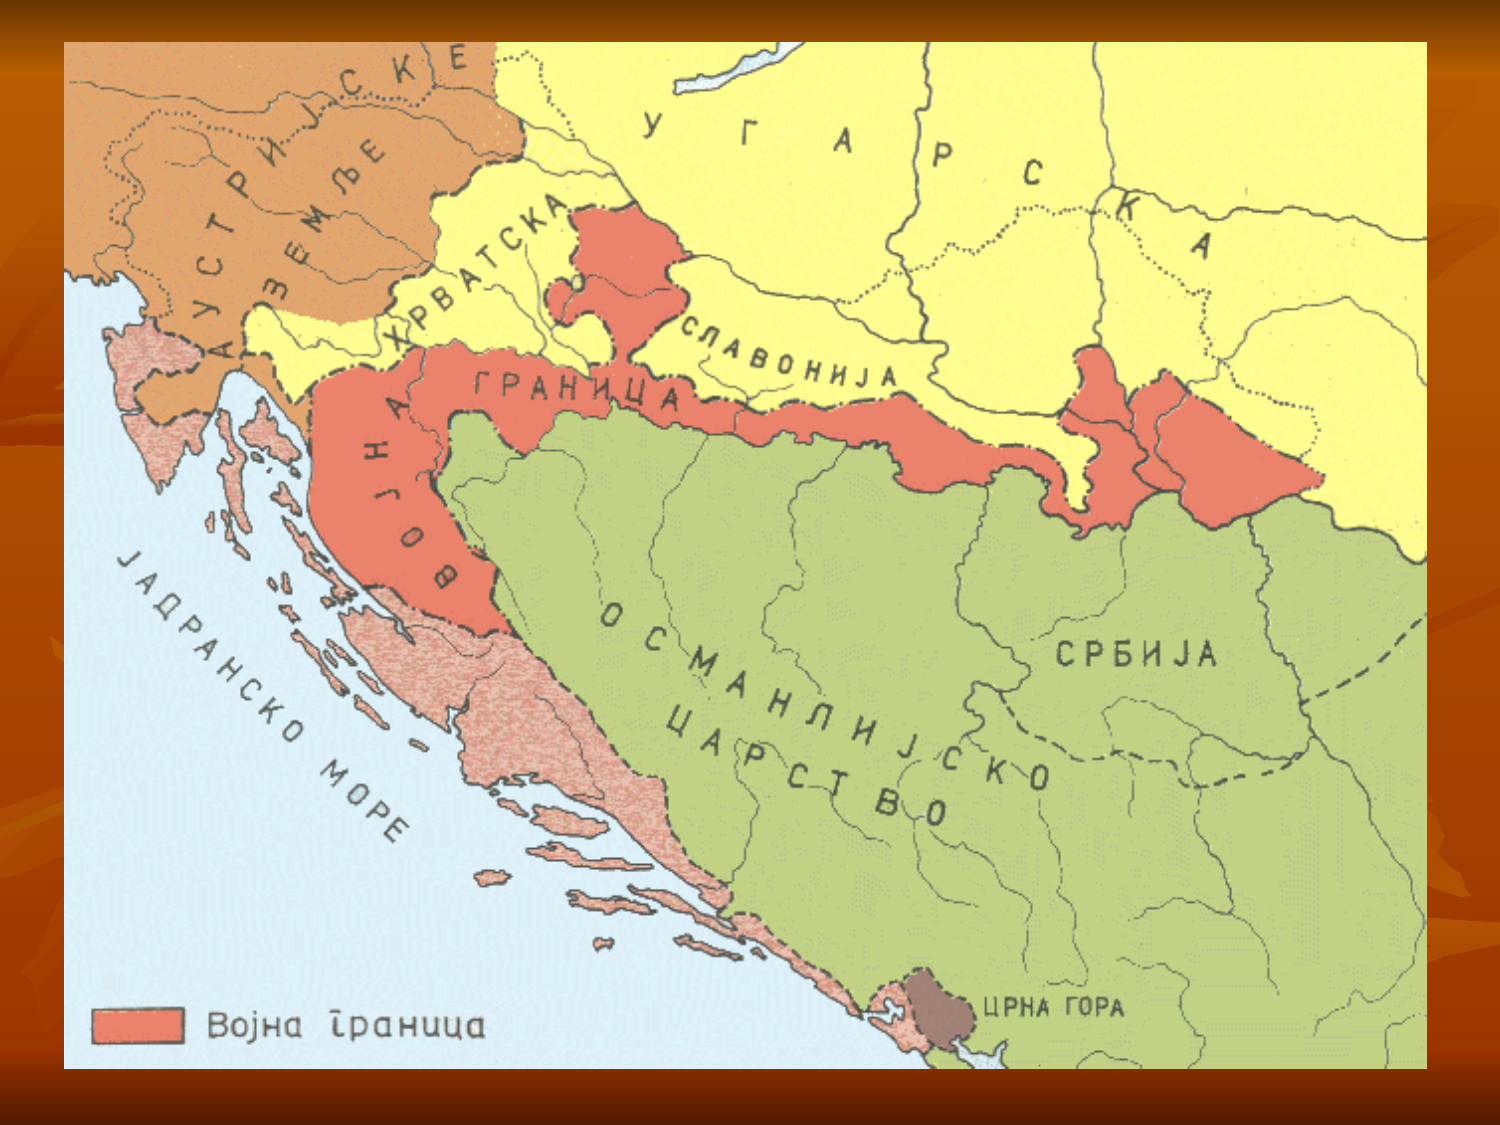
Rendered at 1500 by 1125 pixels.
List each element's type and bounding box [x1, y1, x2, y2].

picture [64, 42, 1427, 1069]
